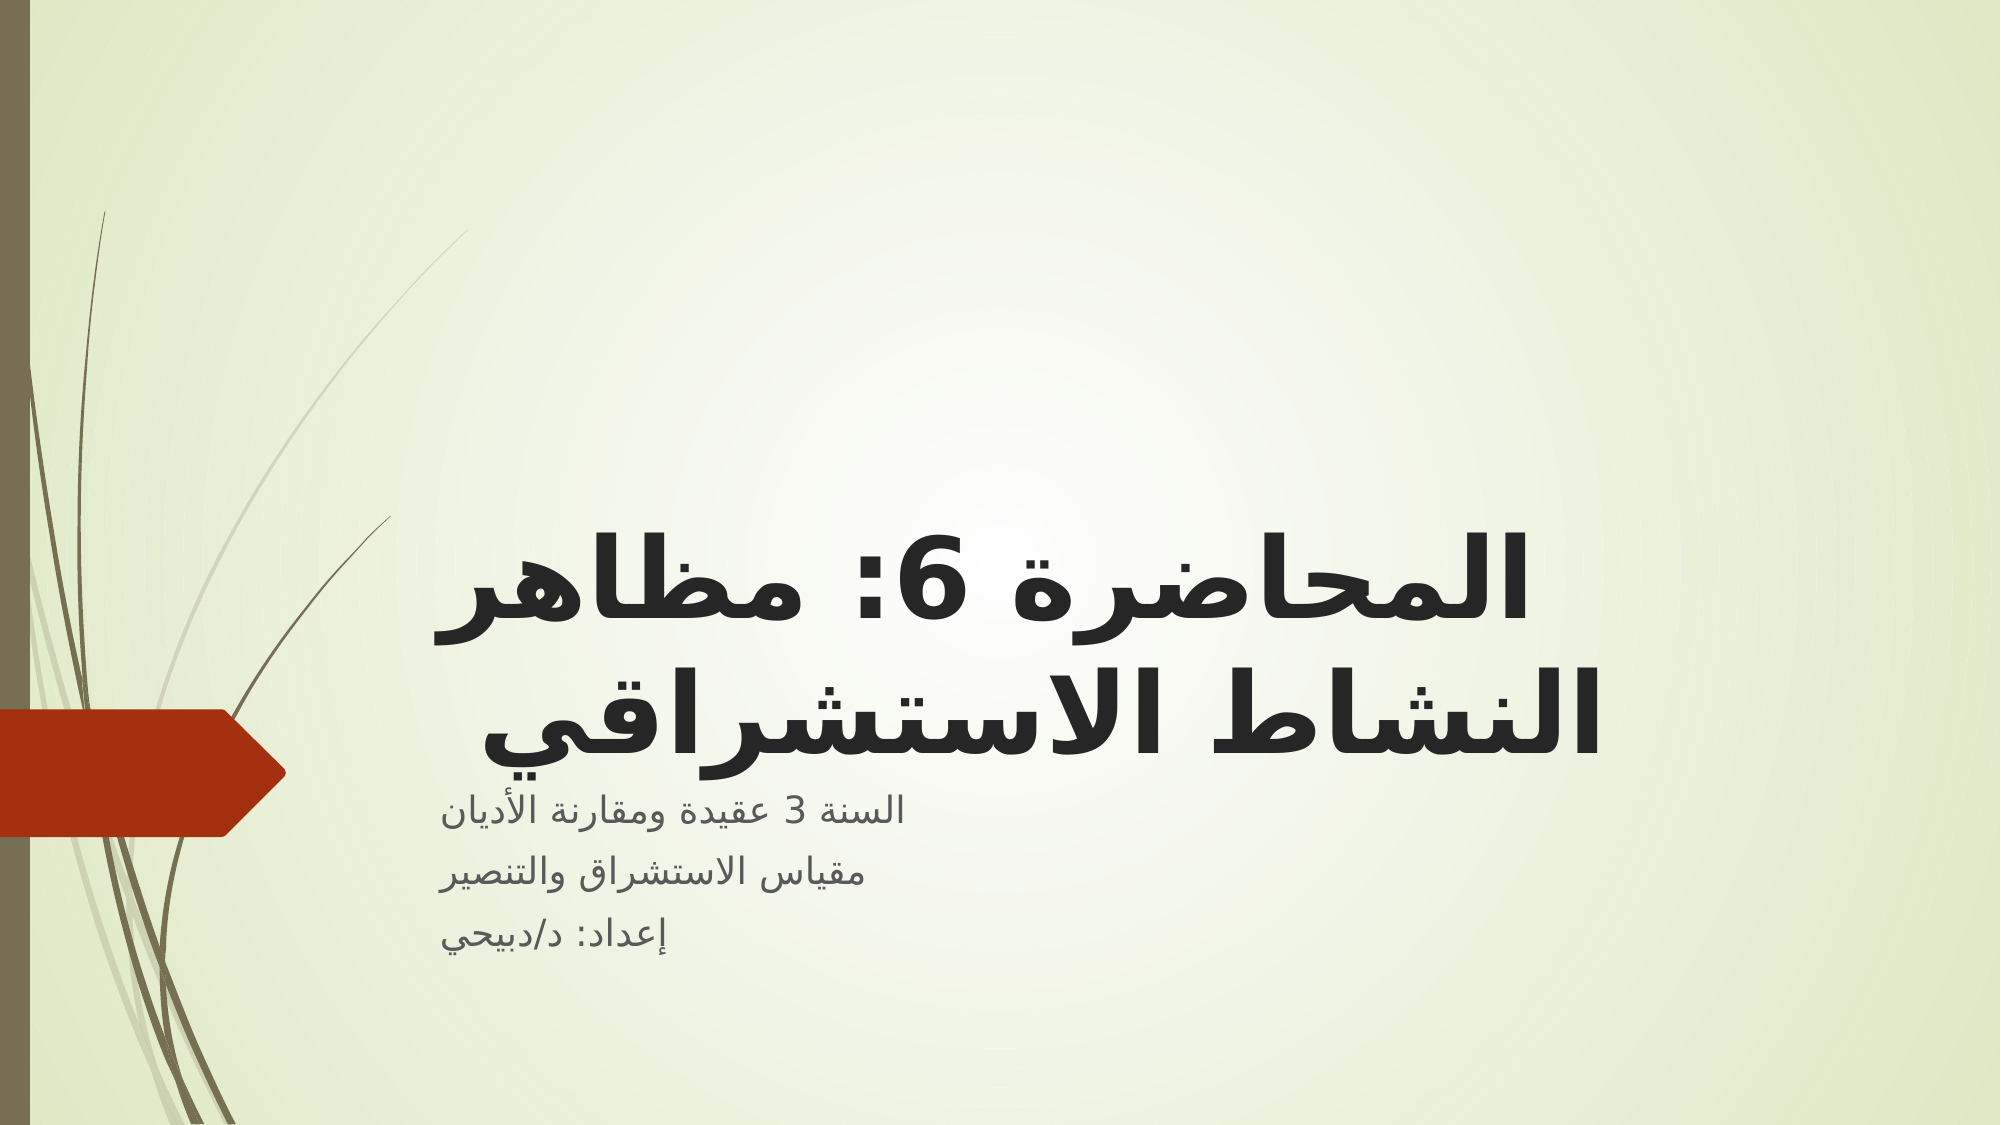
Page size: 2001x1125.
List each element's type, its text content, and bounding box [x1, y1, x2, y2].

subtitle السنة 3 عقيدة ومقارنة الأديان مقياس الاستشراق والتنصير إعداد: د/دبيحي [424, 783, 1888, 969]
title المحاضرة 6: مظاهر النشاط الاستشراقي [424, 412, 1888, 783]
